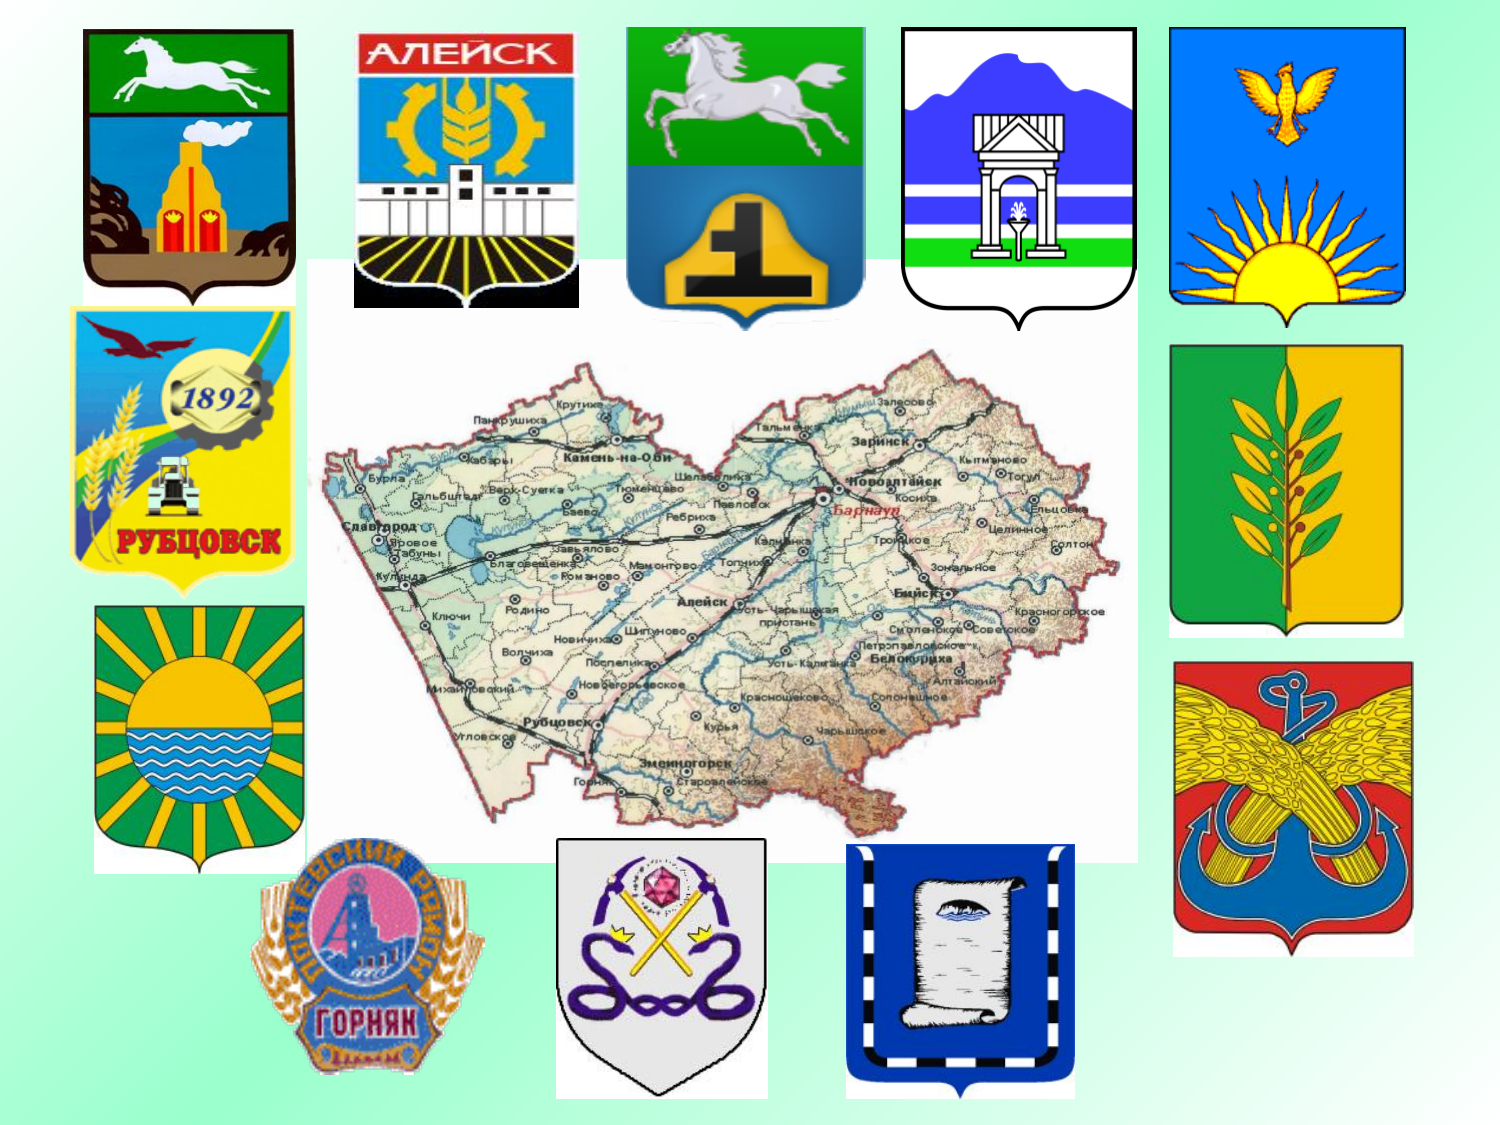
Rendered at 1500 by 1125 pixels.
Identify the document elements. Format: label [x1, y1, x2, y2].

picture [1169, 27, 1406, 328]
picture [1169, 344, 1404, 638]
picture [94, 27, 1138, 1099]
picture [1173, 661, 1414, 957]
picture [70, 29, 296, 603]
